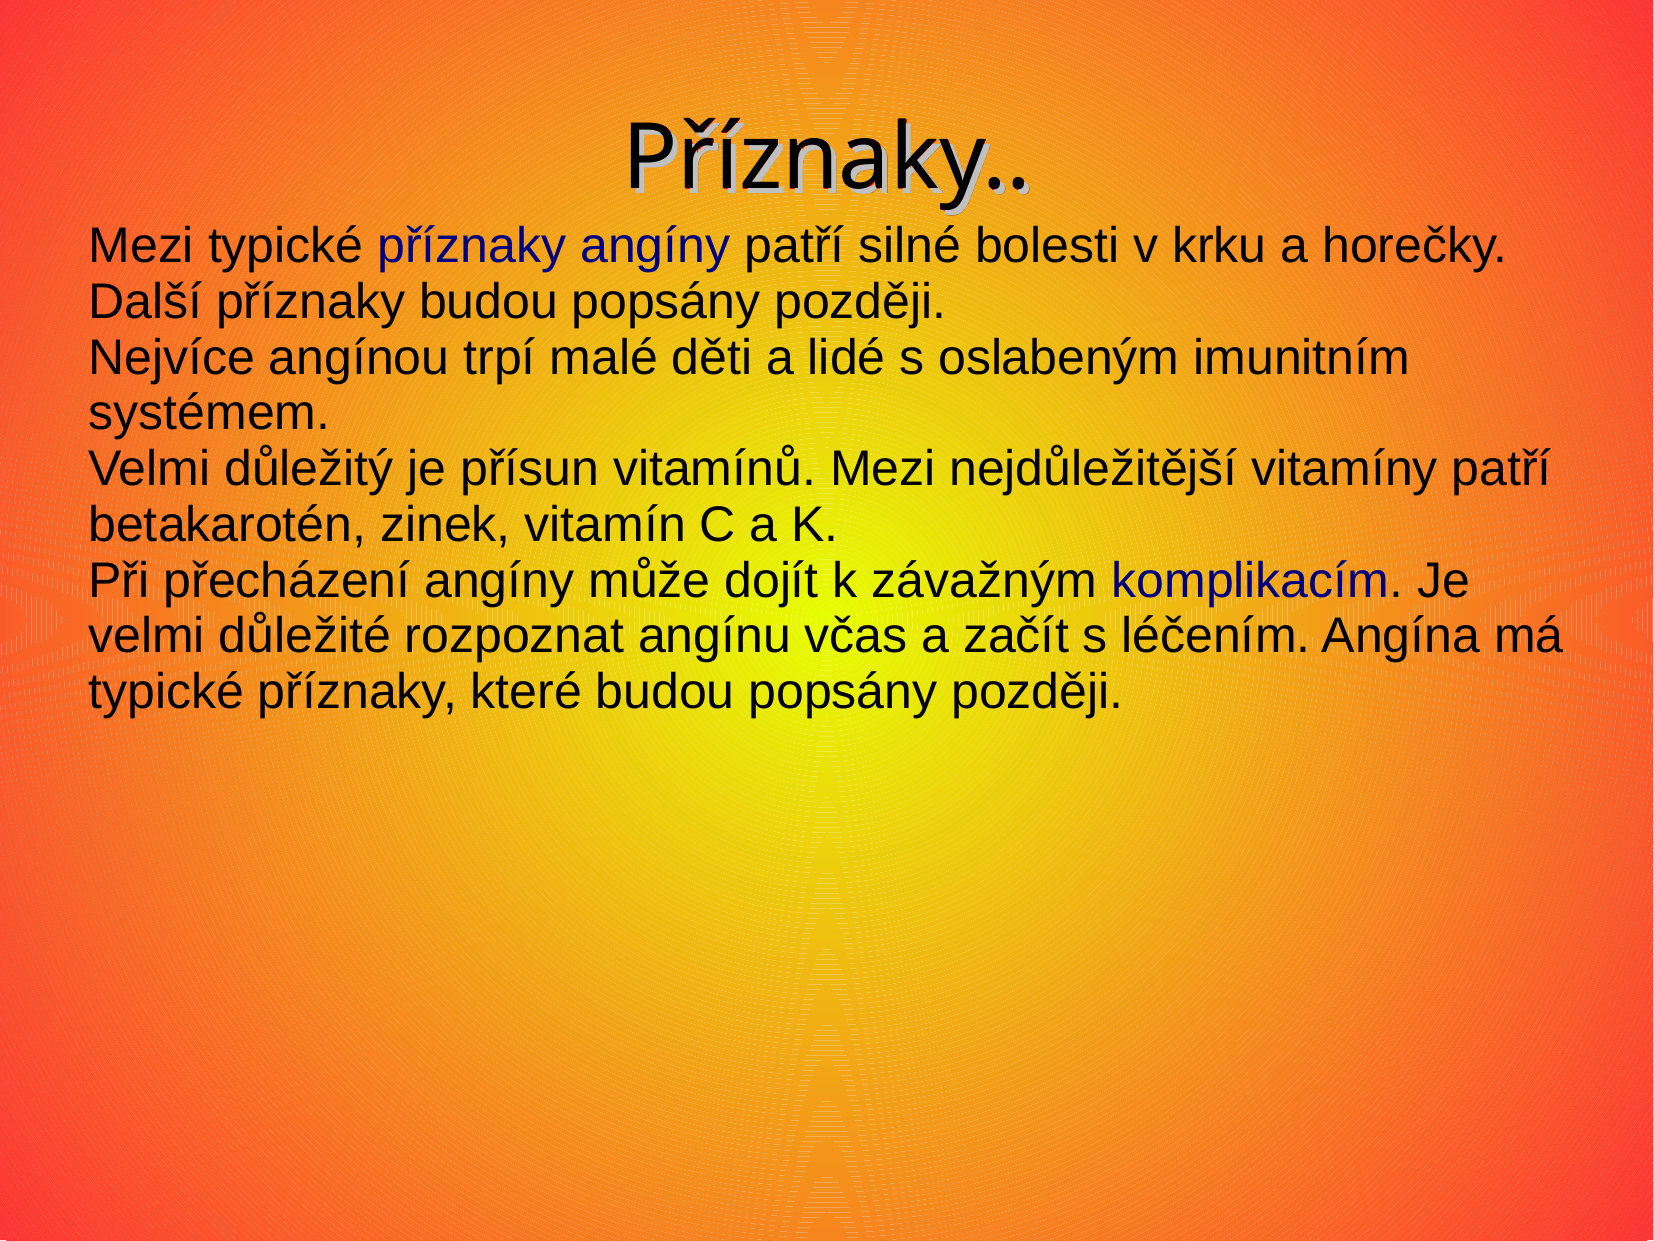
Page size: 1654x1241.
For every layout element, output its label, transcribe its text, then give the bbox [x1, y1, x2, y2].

title Příznaky.. [82, 49, 1571, 257]
subtitle Mezi typické příznaky angíny patří silné bolesti v krku a horečky. Další příznaky budou popsány později. Nejvíce angínou trpí malé děti a lidé s oslabeným imunitním systémem. Velmi důležitý je přísun vitamínů. Mezi nejdůležitější vitamíny patří betakarotén, zinek, vitamín C a K. Při přecházení angíny může dojít k závažným komplikacím. Je velmi důležité rozpoznat angínu včas a začít s léčením. Angína má typické příznaky, které budou popsány později. [88, 59, 1577, 878]
